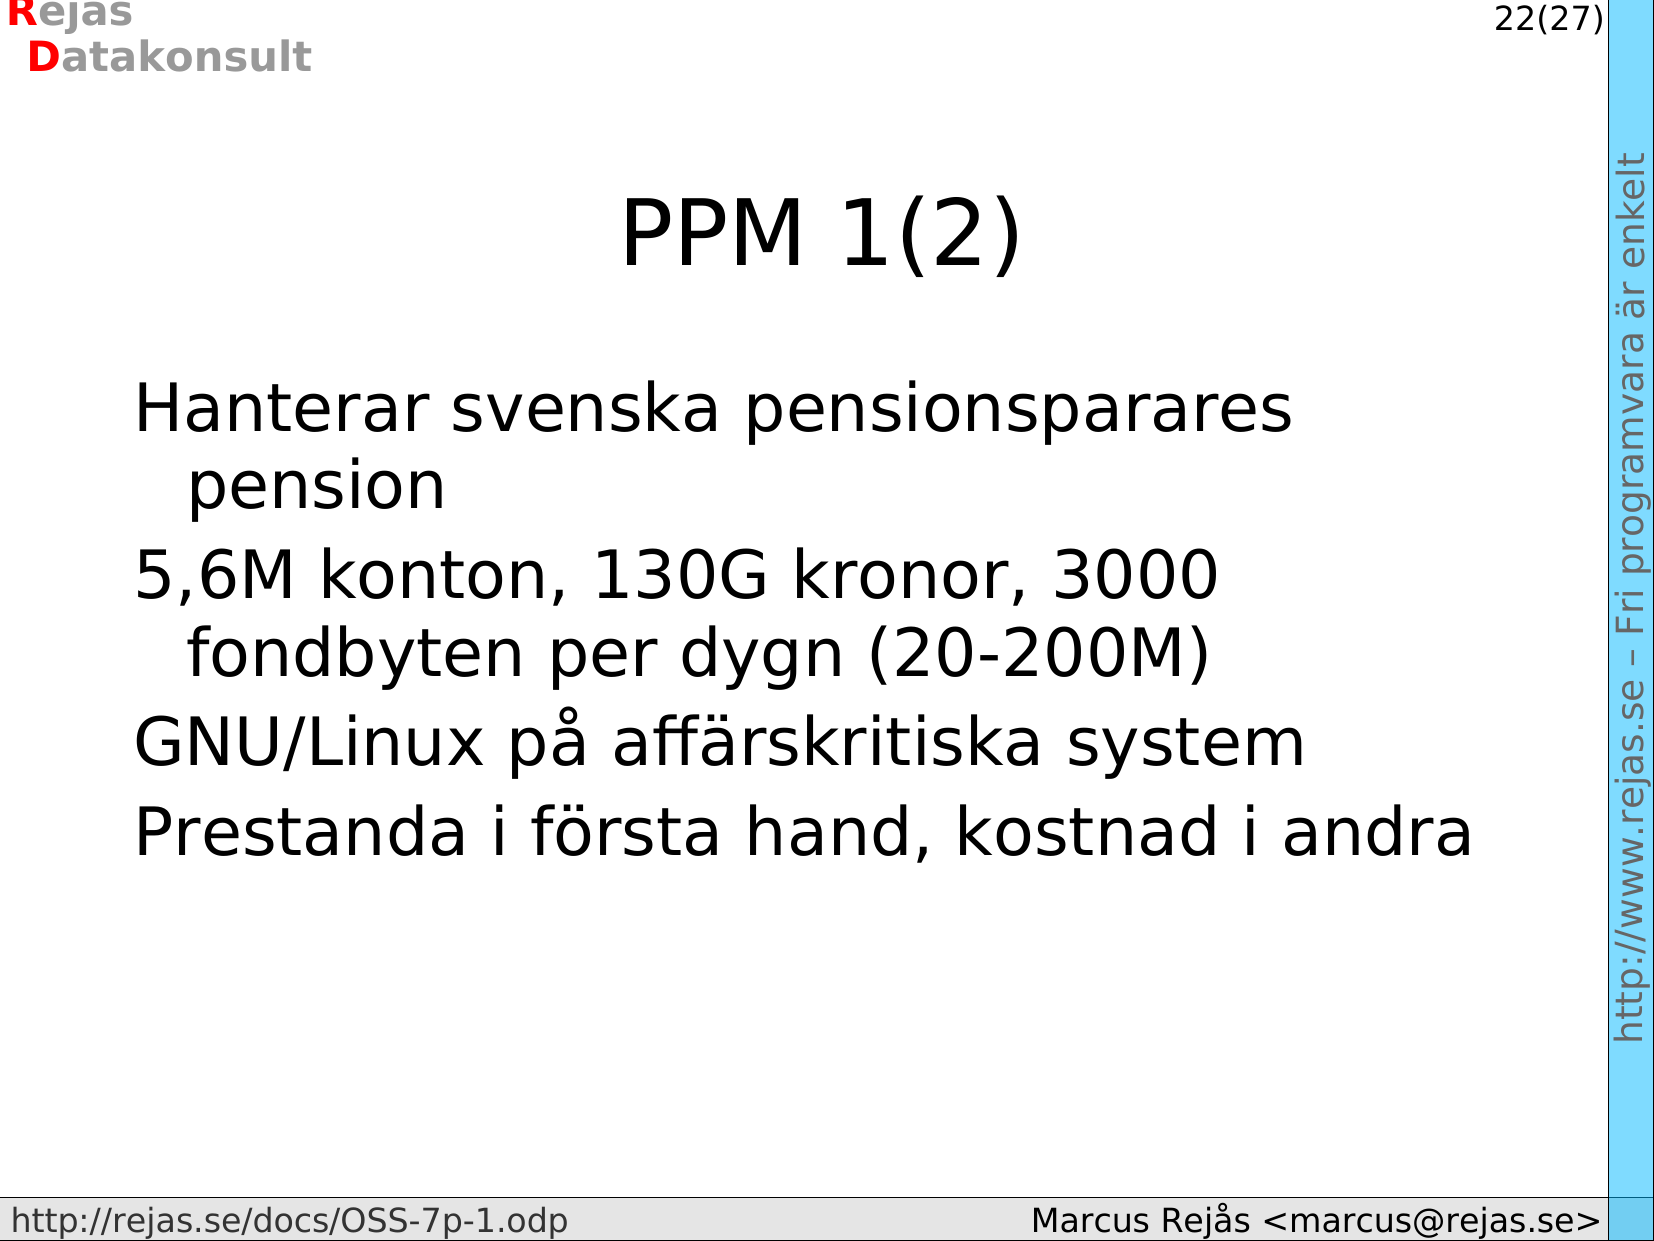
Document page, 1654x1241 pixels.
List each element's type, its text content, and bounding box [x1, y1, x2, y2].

title PPM 1(2) [115, 130, 1528, 338]
list Hanterar svenska pensionsparares pension 5,6M konton, 130G kronor, 3000 fondbyten per dygn (20-200M) GNU/Linux på affärskritiska system Prestanda i första hand, kostnad i andra [115, 368, 1528, 1165]
